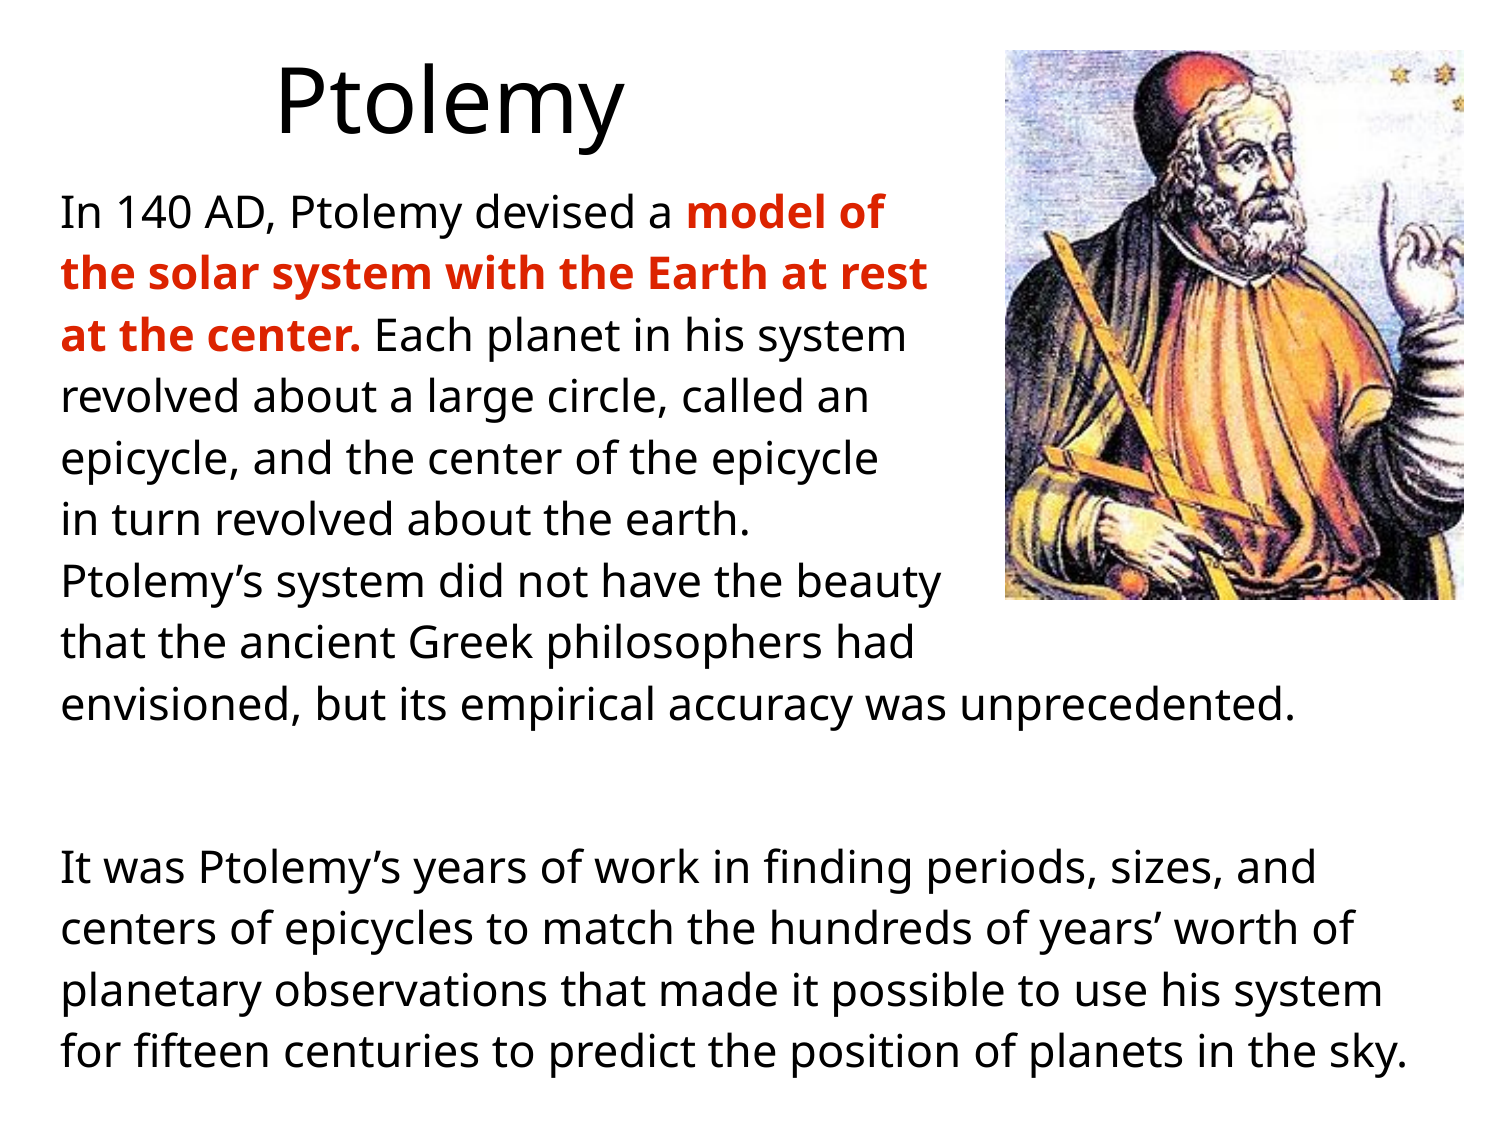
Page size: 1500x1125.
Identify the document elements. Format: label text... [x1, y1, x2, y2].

list In 140 AD, Ptolemy devised a model of the solar system with the Earth at rest at the center. Each planet in his system revolved about a large circle, called an epicycle, and the center of the epicycle in turn revolved about the earth. Ptolemy’s system did not have the beauty that the ancient Greek philosophers had envisioned, but its empirical accuracy was unprecedented. It was Ptolemy’s years of work in finding periods, sizes, and centers of epicycles to match the hundreds of years’ worth of planetary observations that made it possible to use his system for fifteen centuries to predict the position of planets in the sky. [60, 179, 1456, 1099]
title Ptolemy [45, 45, 856, 153]
picture [1005, 50, 1464, 601]
